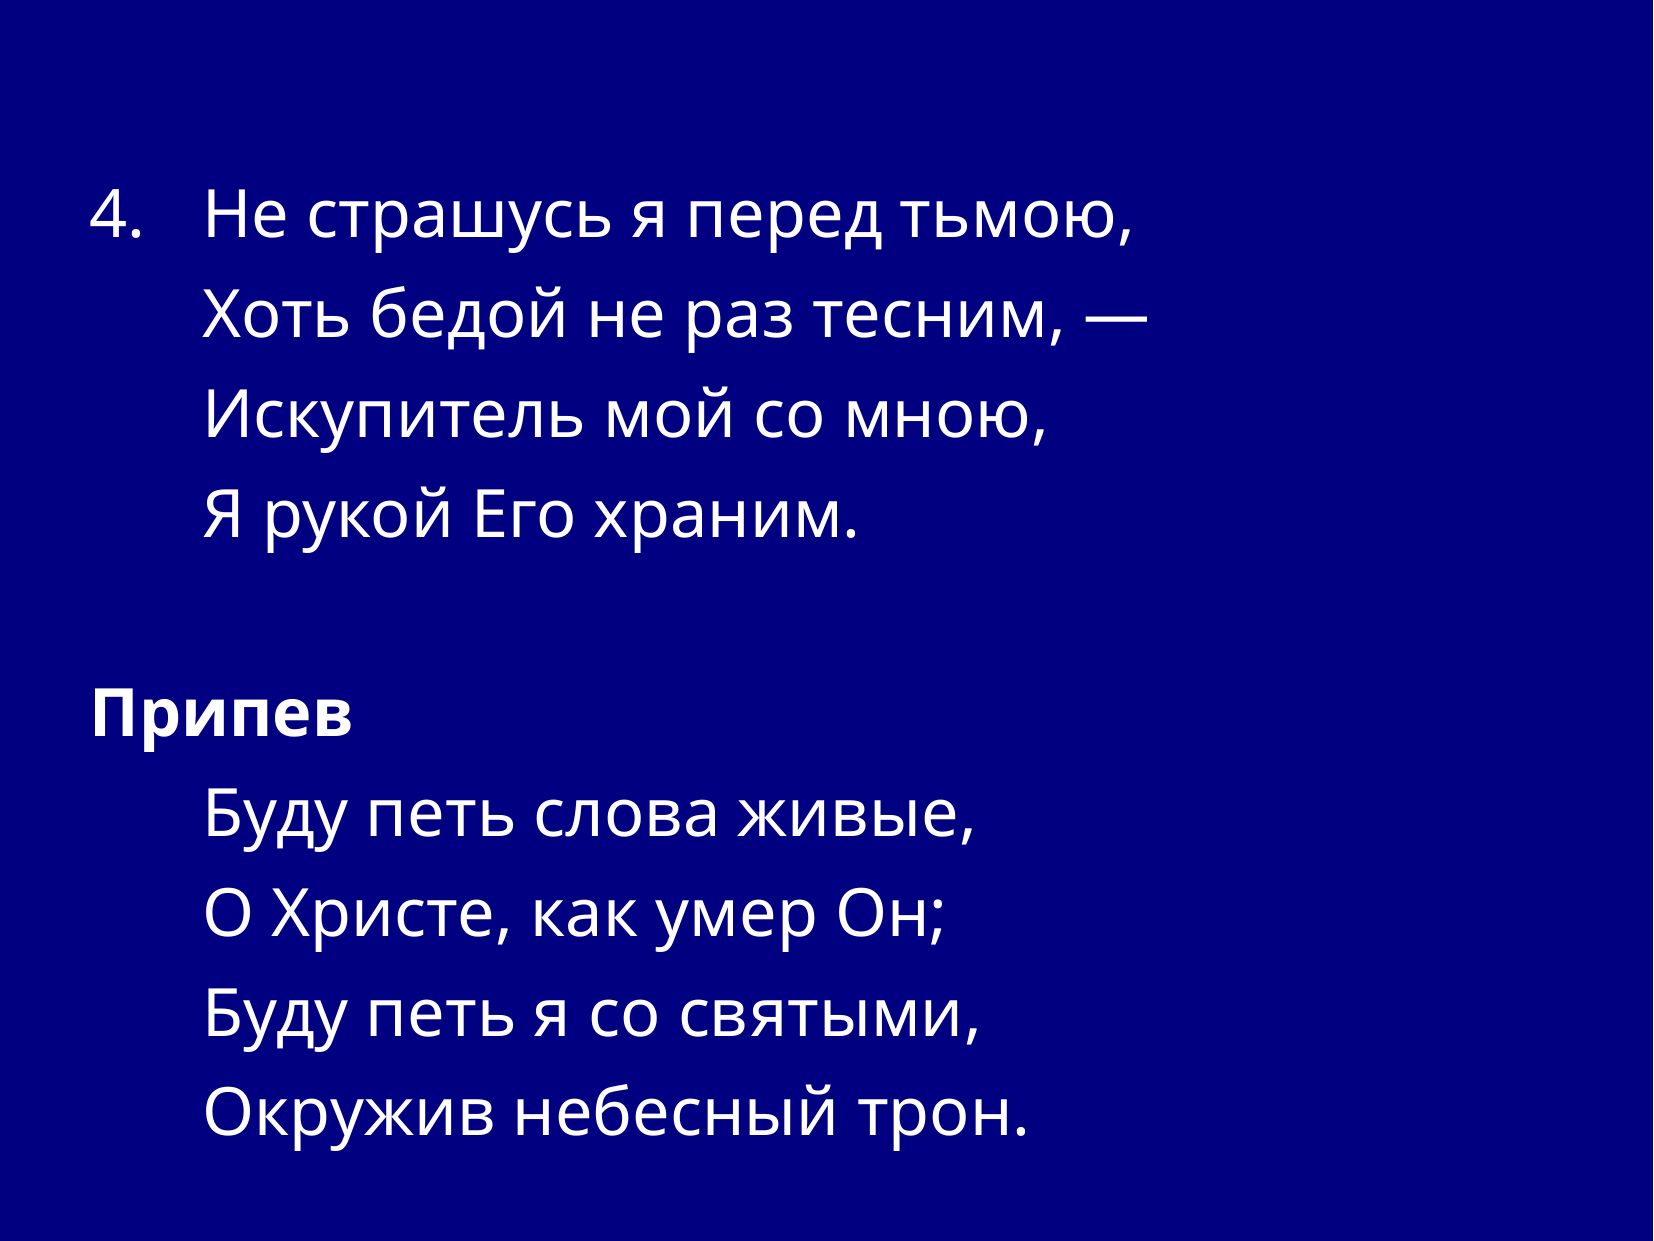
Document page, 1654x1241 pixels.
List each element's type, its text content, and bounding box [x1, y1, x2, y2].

text_box 4. Не страшусь я перед тьмою, Хоть бедой не раз тесним, — Искупитель мой со мною, Я рукой Его храним. Припев Буду петь слова живые, О Христе, как умер Он; Буду петь я со святыми, Окружив небесный трон. [75, 150, 1576, 1163]
